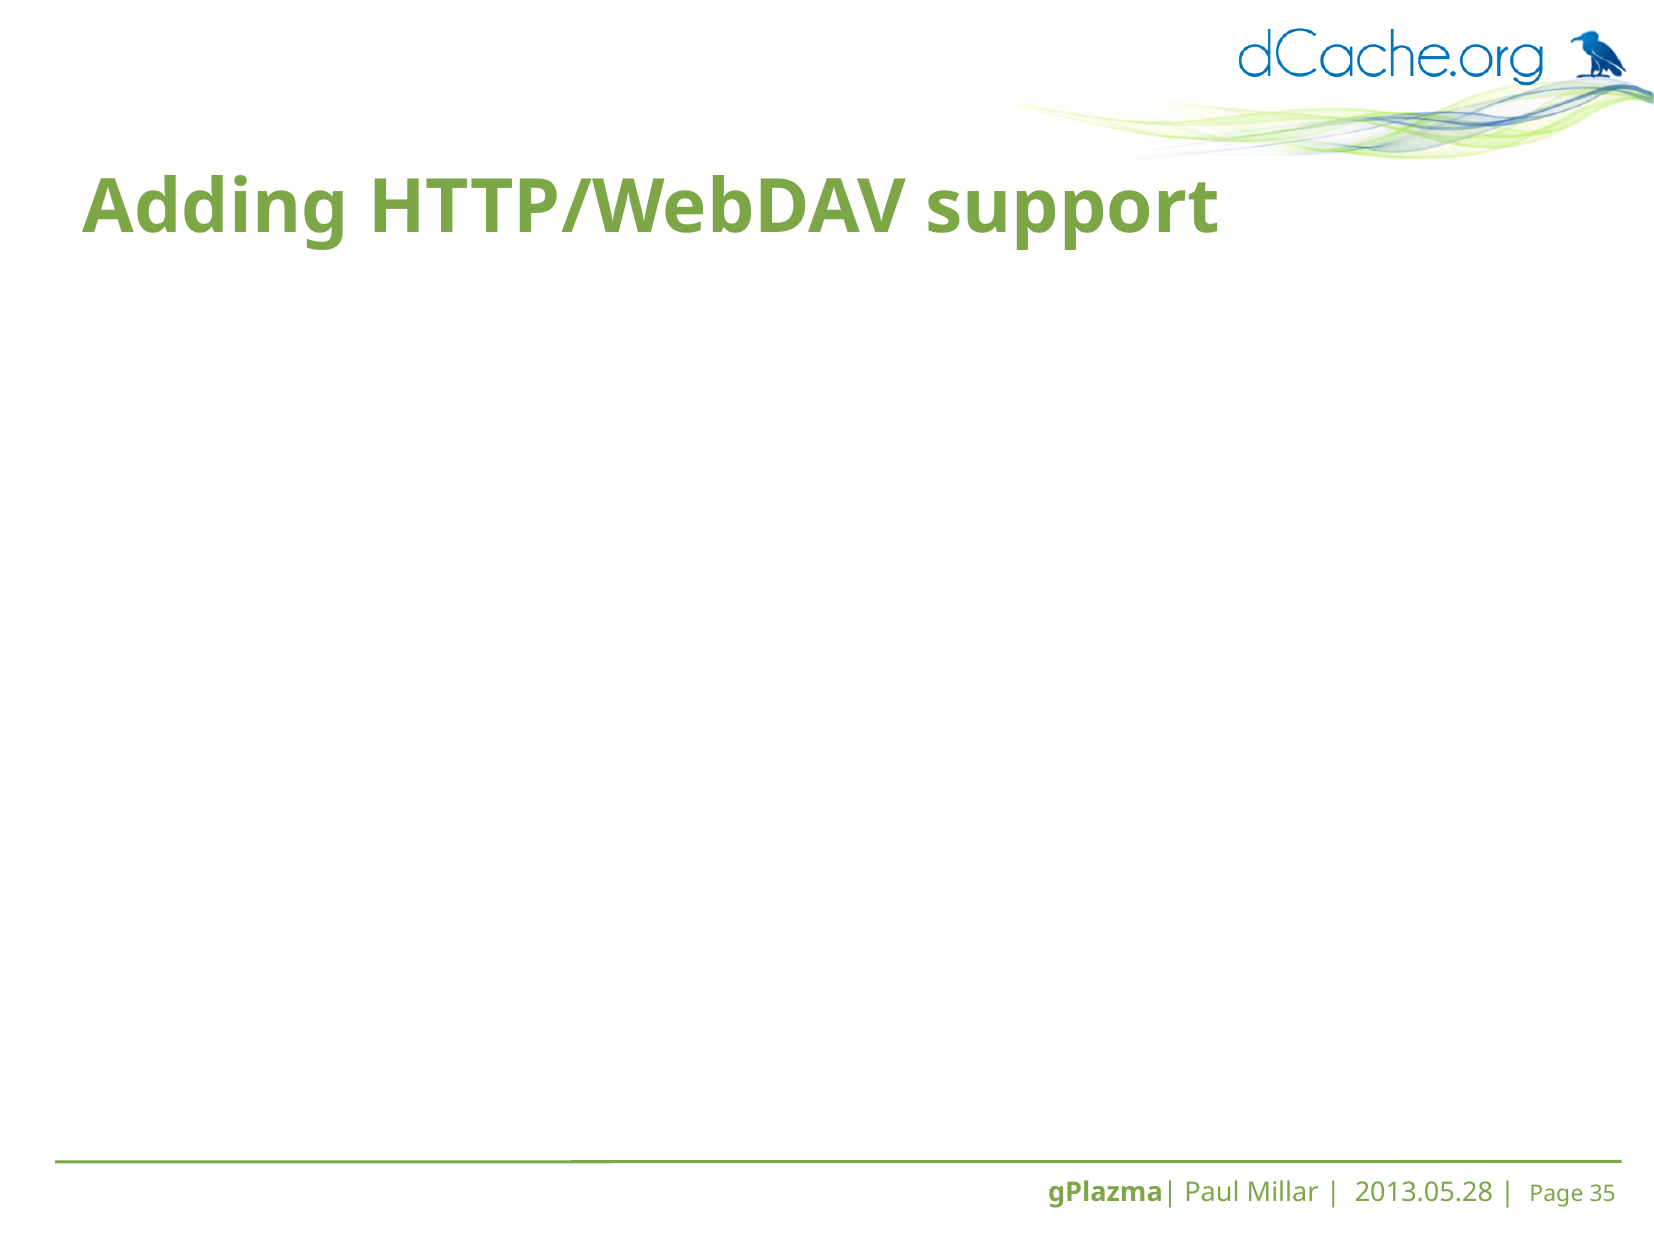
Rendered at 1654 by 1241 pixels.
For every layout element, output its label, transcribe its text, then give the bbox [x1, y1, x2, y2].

title Adding HTTP/WebDAV support [82, 155, 1605, 252]
picture [956, 16, 1654, 169]
